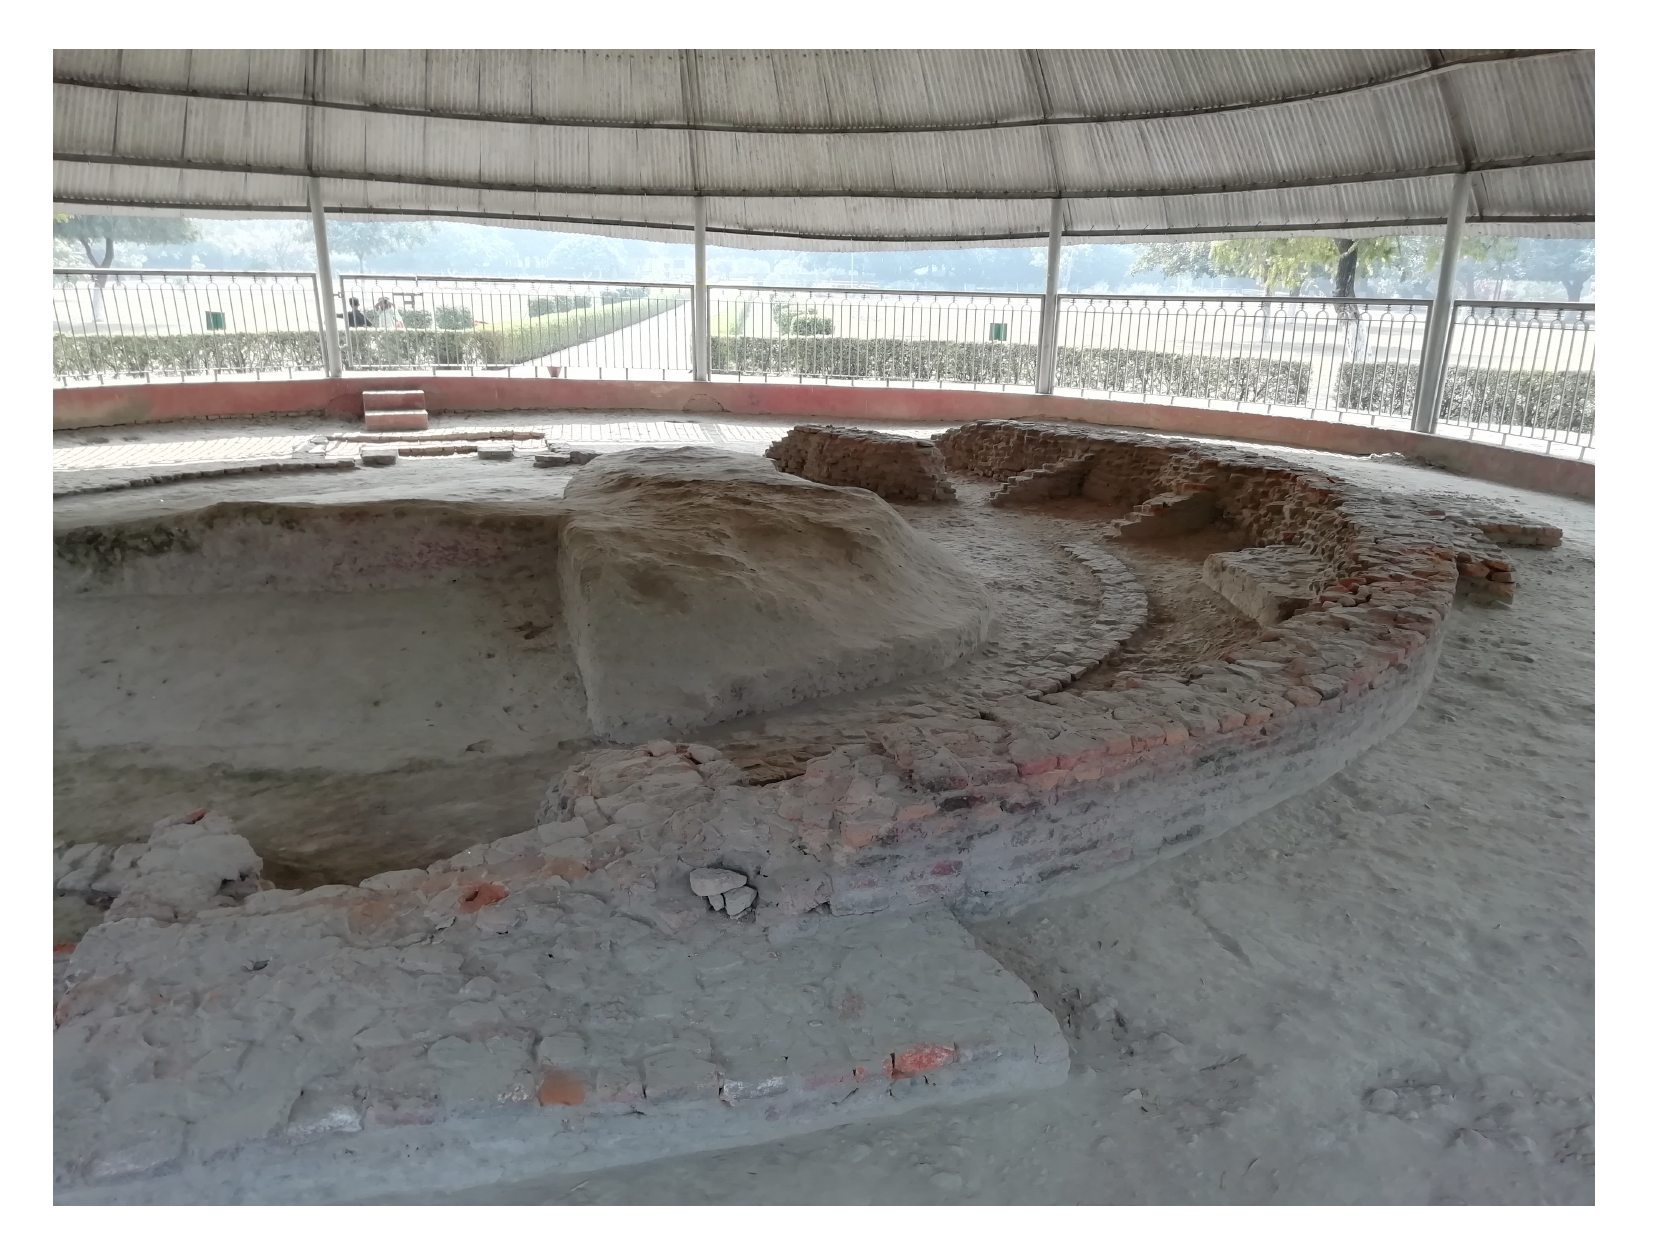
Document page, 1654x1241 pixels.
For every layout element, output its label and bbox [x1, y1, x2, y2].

picture [53, 49, 1595, 1206]
